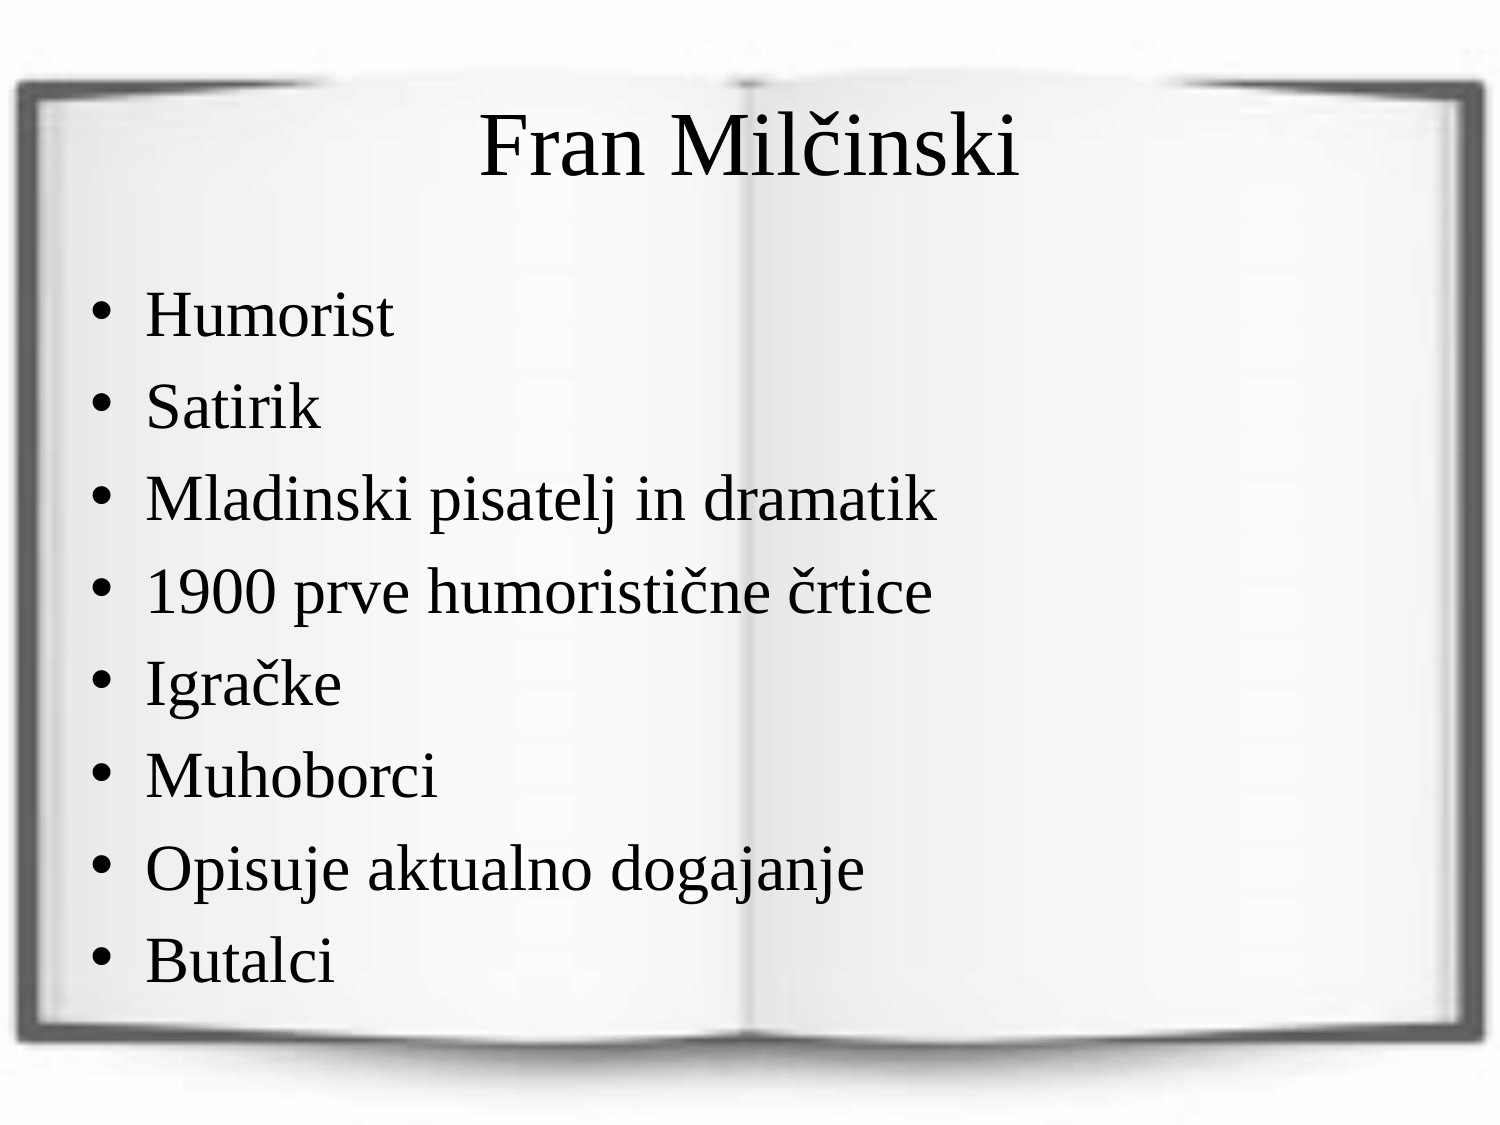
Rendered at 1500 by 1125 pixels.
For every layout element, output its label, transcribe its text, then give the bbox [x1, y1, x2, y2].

picture [0, 0, 1500, 1125]
list Humorist Satirik Mladinski pisatelj in dramatik 1900 prve humoristične črtice Igračke Muhoborci Opisuje aktualno dogajanje Butalci [75, 262, 1425, 1005]
title Fran Milčinski [75, 45, 1425, 233]
